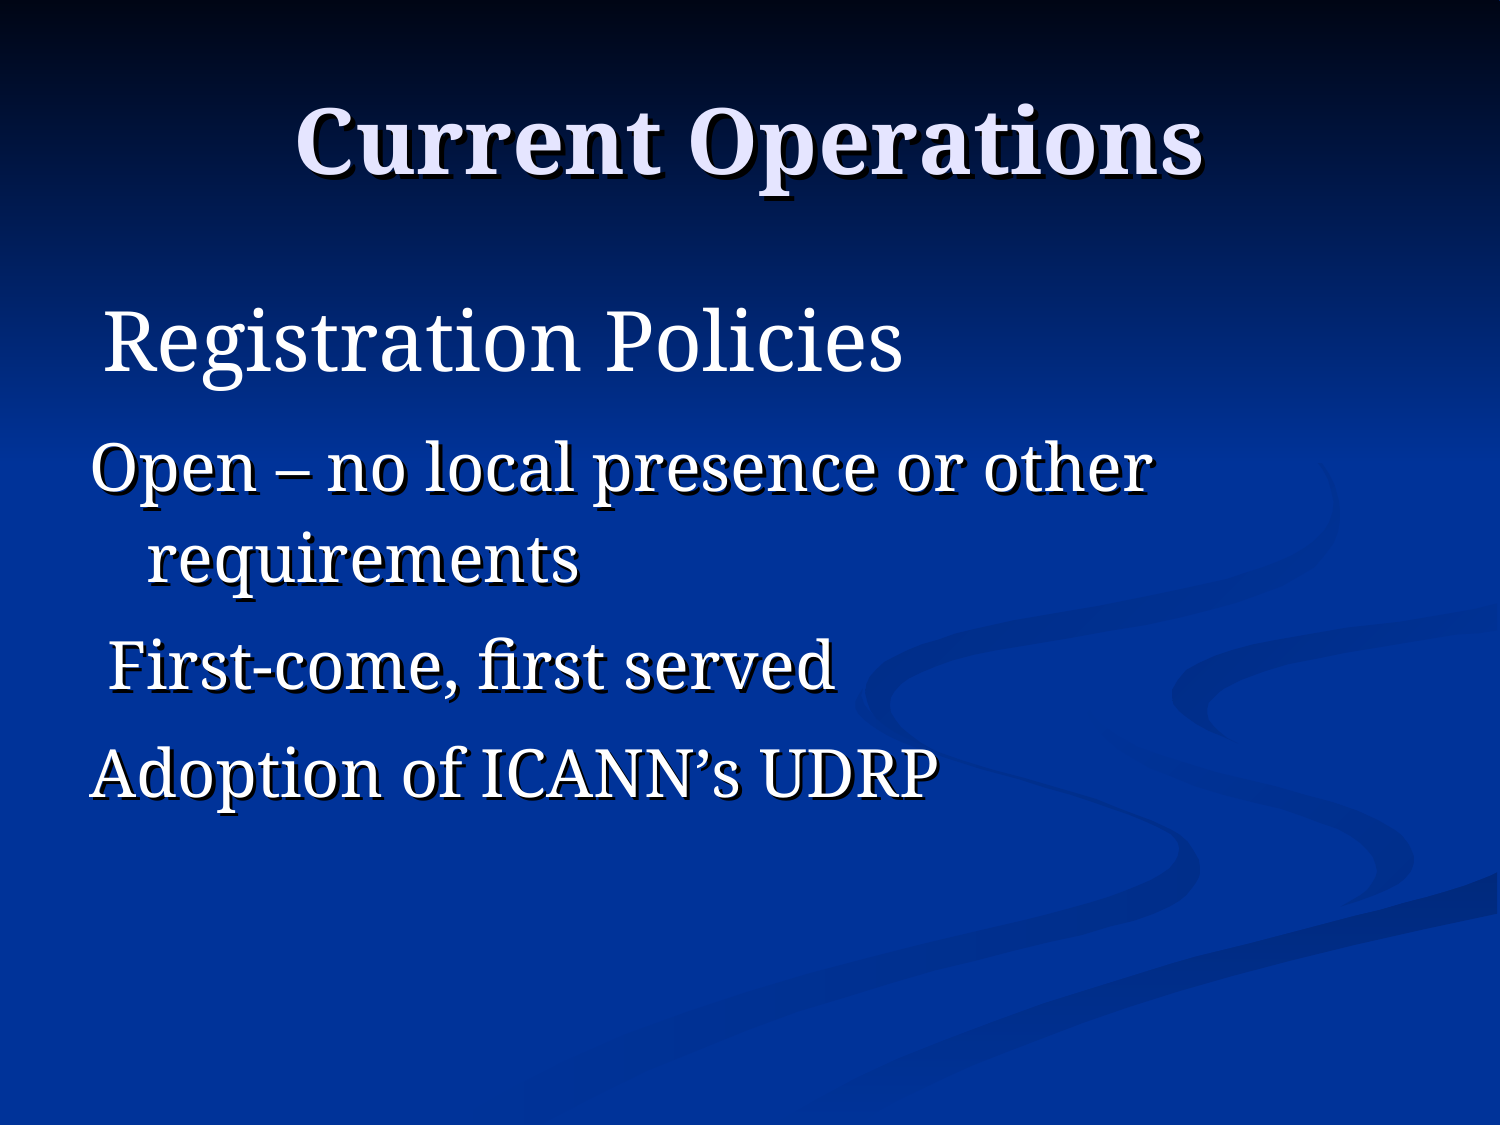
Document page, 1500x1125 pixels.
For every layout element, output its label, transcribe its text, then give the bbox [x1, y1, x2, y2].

text_box Registration Policies [87, 274, 1375, 404]
list Open – no local presence or other requirements First-come, first served Adoption of ICANN’s UDRP [75, 412, 1426, 1006]
title Current Operations [75, 45, 1426, 233]
